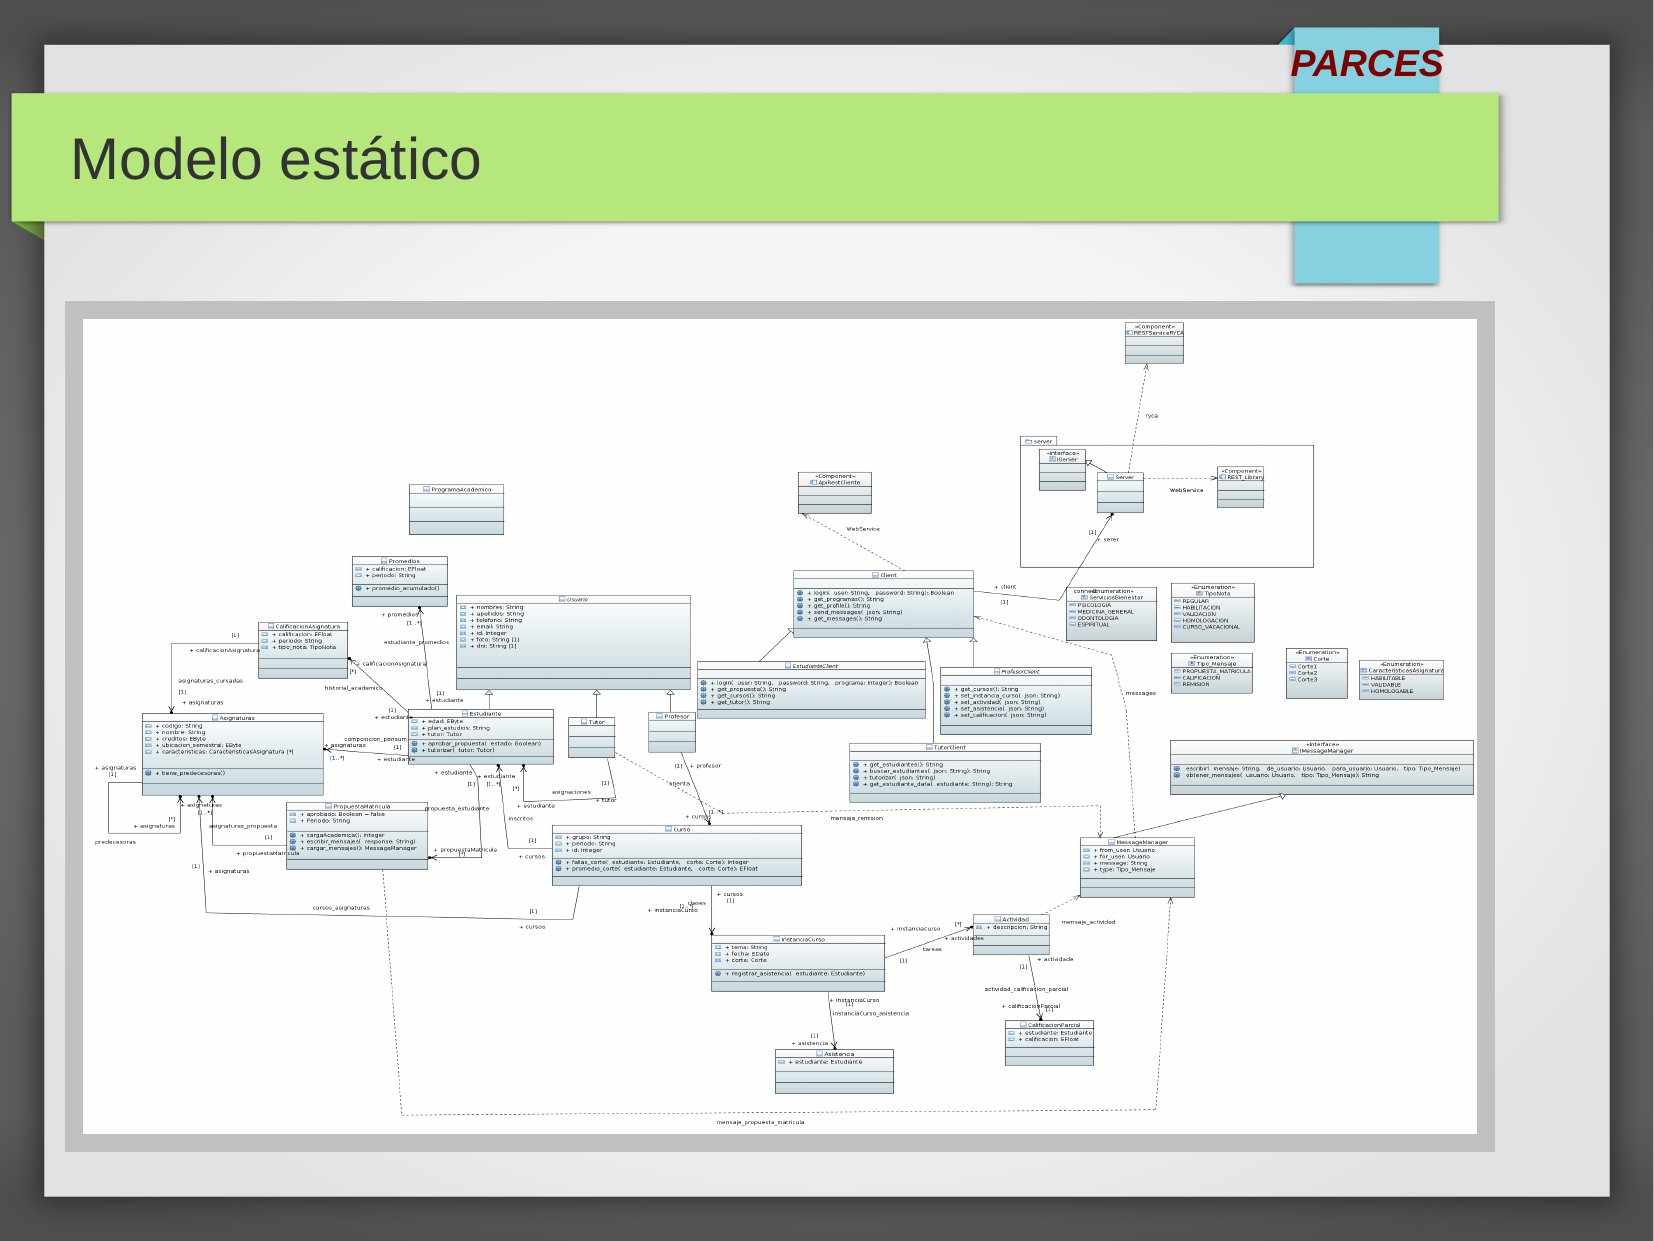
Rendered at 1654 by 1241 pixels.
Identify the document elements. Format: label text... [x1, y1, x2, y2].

text_box PARCES [1275, 35, 1459, 94]
title Modelo estático [70, 106, 1229, 213]
picture [0, 0, 1654, 1241]
